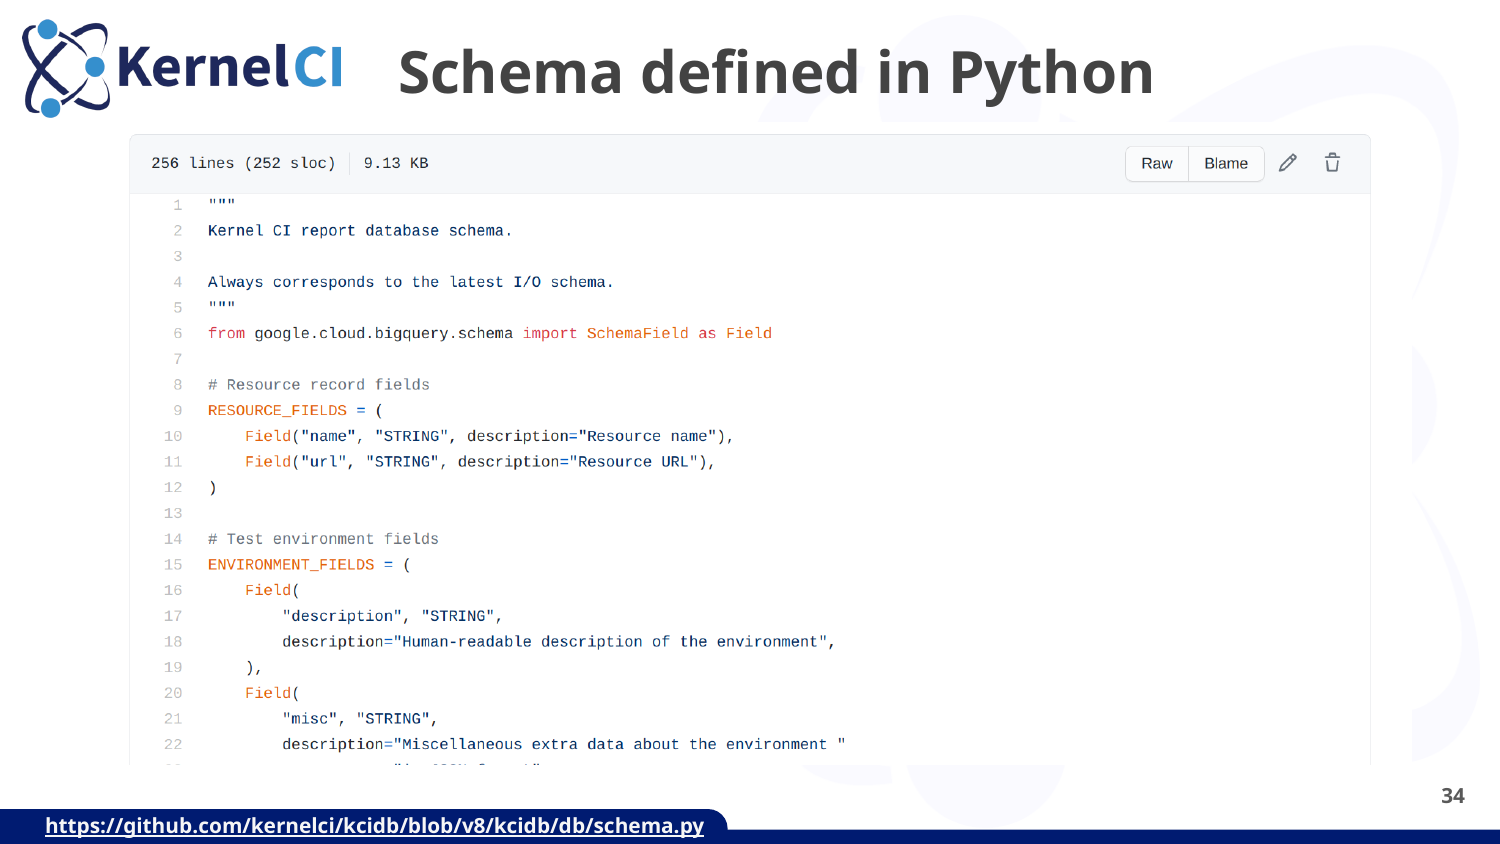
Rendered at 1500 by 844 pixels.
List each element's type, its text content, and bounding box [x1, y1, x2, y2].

picture [88, 15, 1480, 828]
title Schema defined in Python [383, 23, 1455, 117]
picture [22, 19, 341, 118]
text_box https://github.com/kernelci/kcidb/blob/v8/kcidb/db/schema.py [0, 809, 728, 844]
slide_number <number> [1389, 764, 1480, 830]
